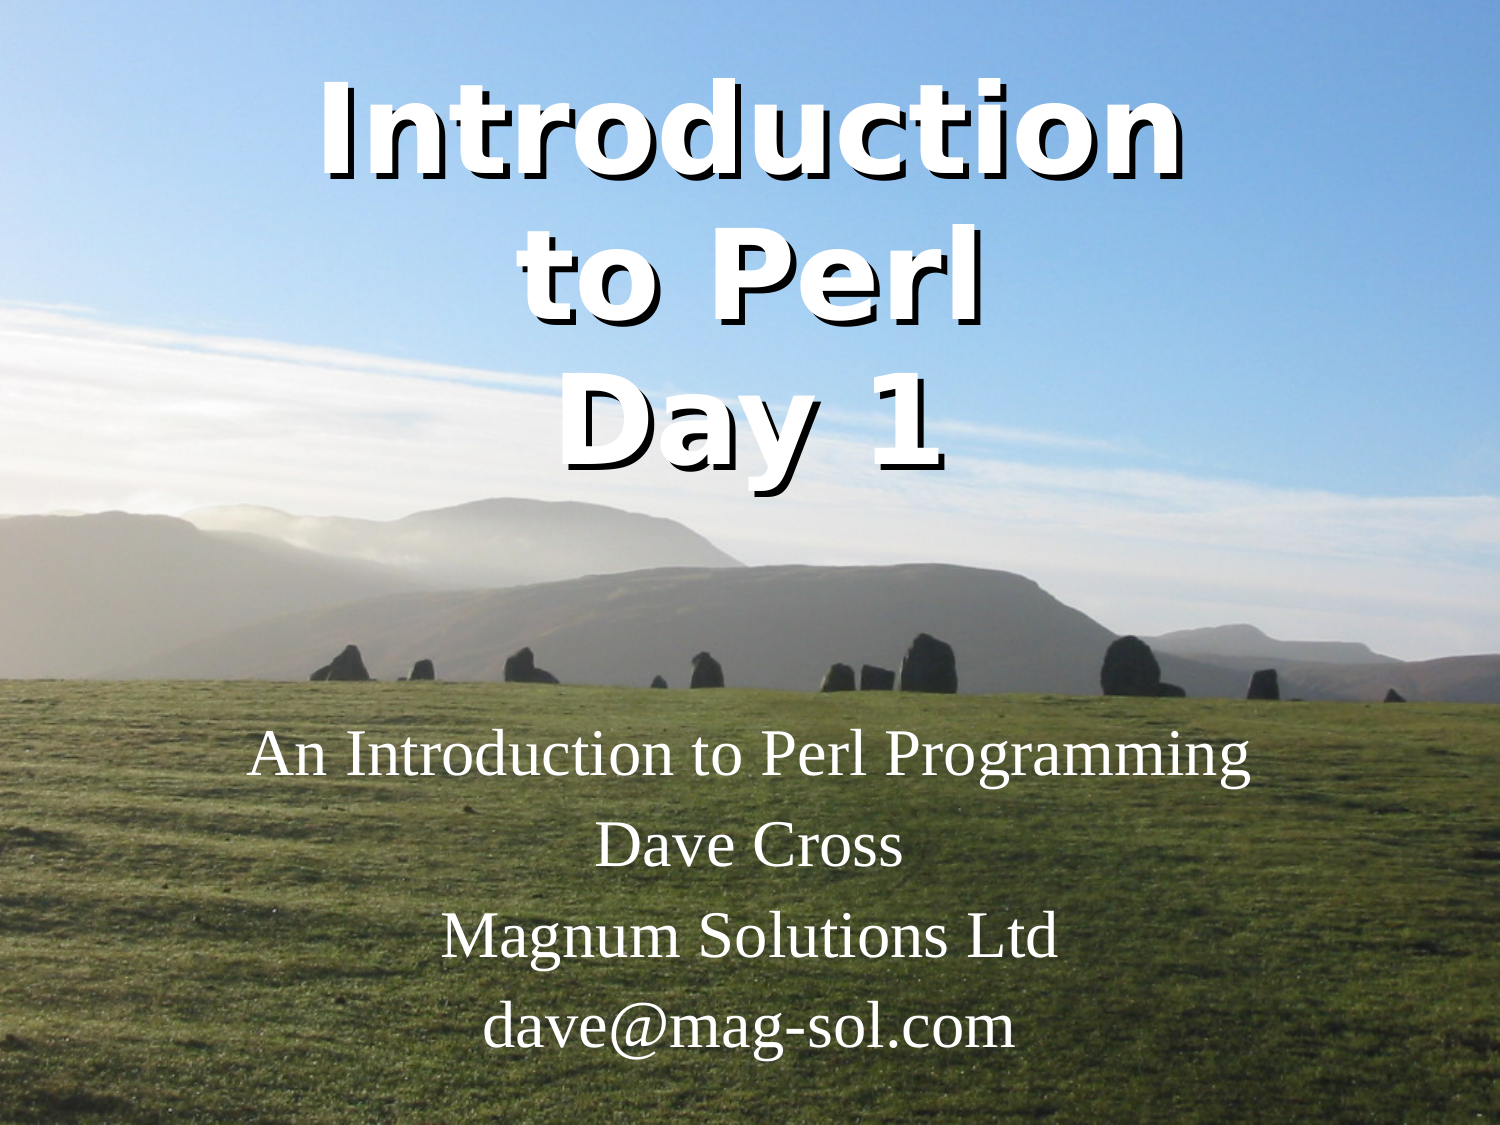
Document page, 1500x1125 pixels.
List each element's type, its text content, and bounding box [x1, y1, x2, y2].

title Introduction to Perl Day 1 [112, 20, 1388, 502]
picture [0, 0, 1500, 1125]
subtitle An Introduction to Perl Programming Dave Cross Magnum Solutions Ltd dave@mag-sol.com [225, 708, 1276, 1093]
